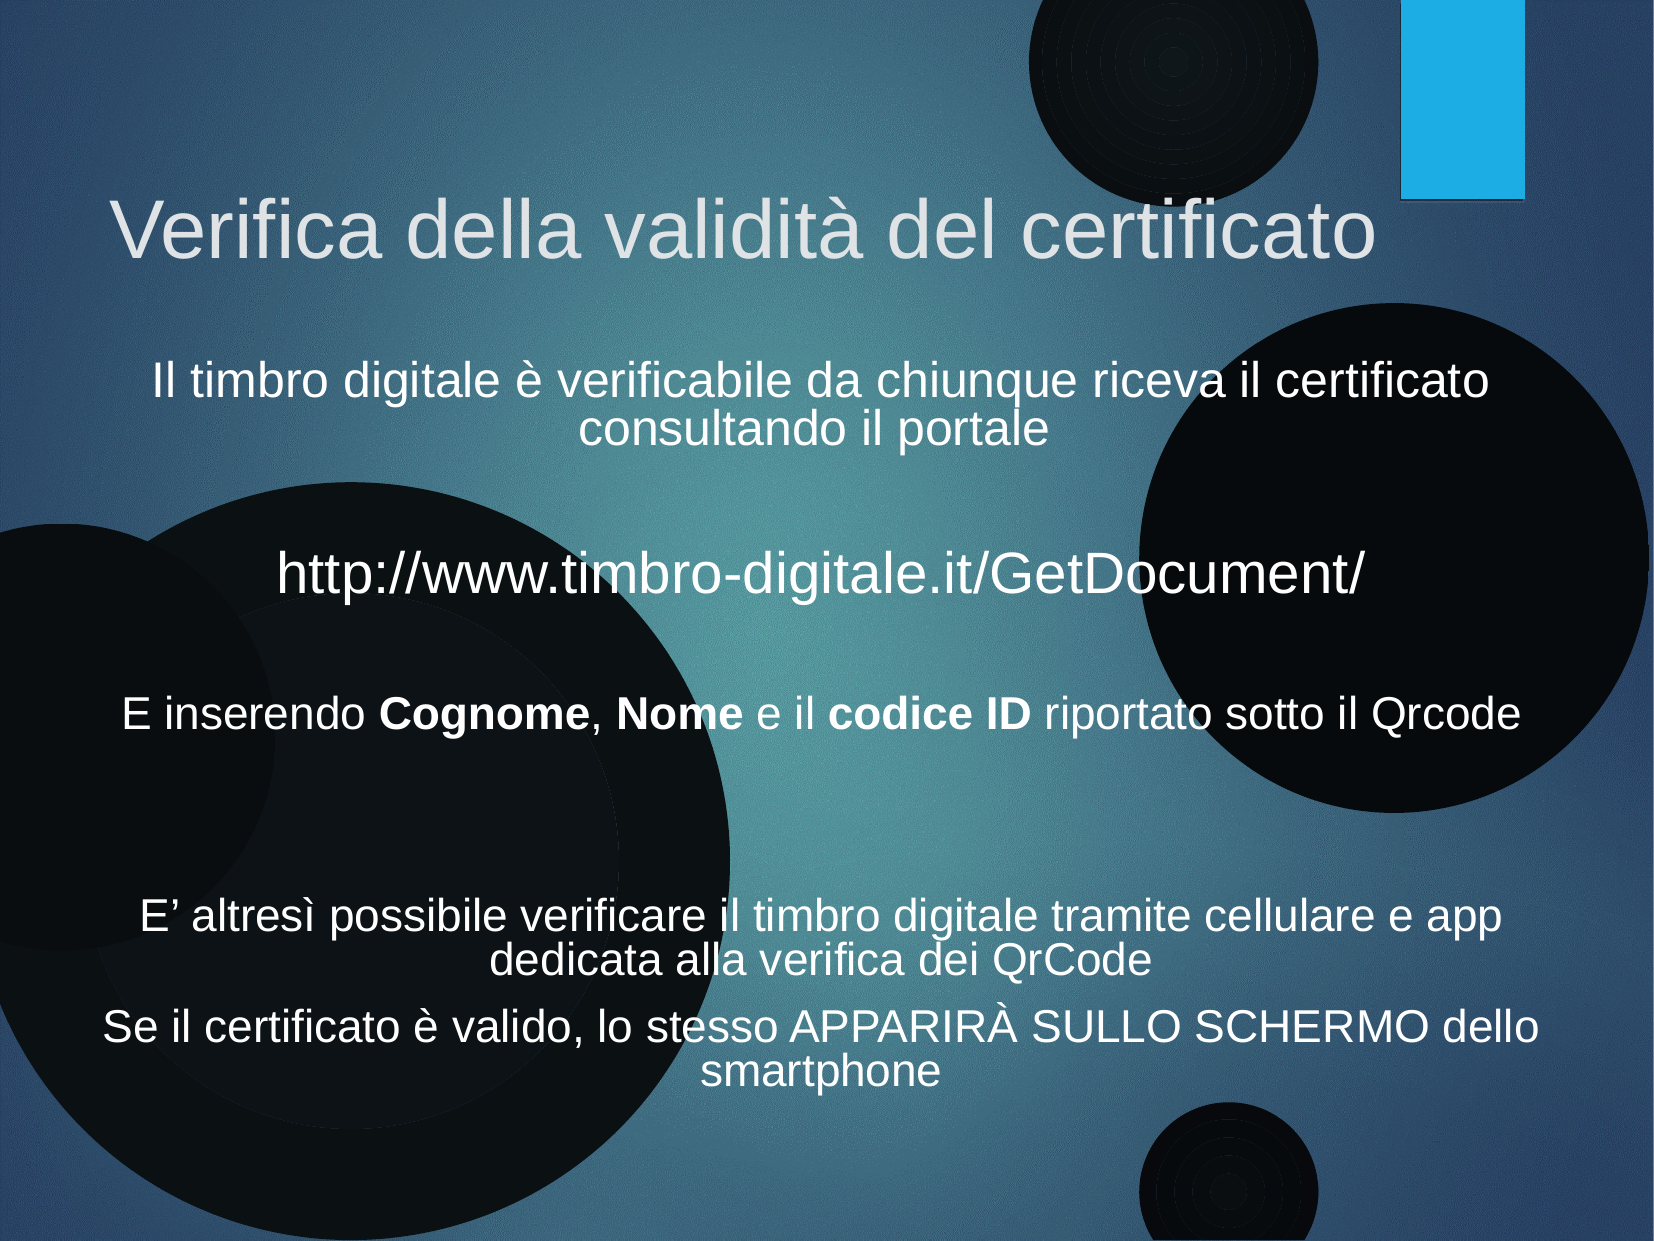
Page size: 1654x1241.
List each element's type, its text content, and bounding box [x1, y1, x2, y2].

list Il timbro digitale è verificabile da chiunque riceva il certificato consultando il portale http://www.timbro-digitale.it/GetDocument/ E inserendo Cognome, Nome e il codice ID riportato sotto il Qrcode E’ altresì possibile verificare il timbro digitale tramite cellulare e app dedicata alla verifica dei QrCode Se il certificato è valido, lo stesso APPARIRÀ SULLO SCHERMO dello smartphone [63, 351, 1580, 1144]
title Verifica della validità del certificato [0, 167, 1489, 331]
